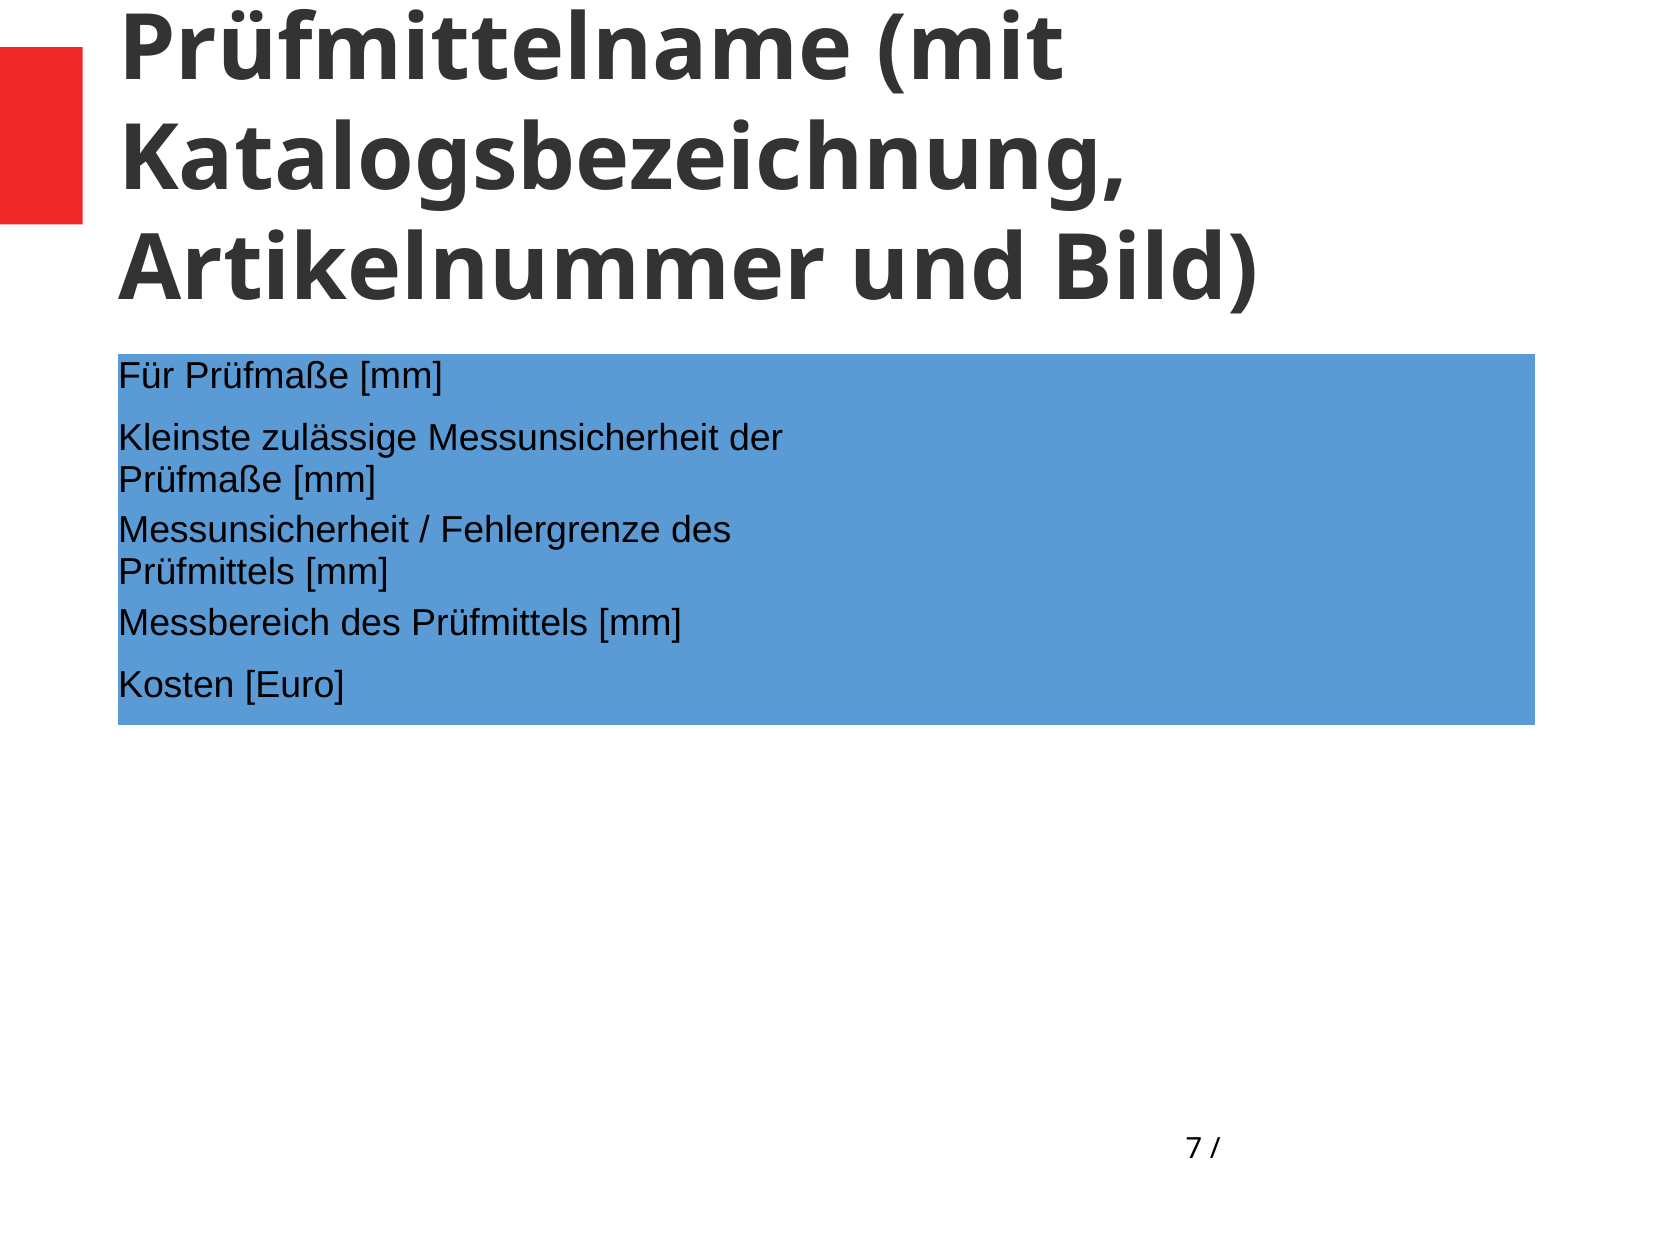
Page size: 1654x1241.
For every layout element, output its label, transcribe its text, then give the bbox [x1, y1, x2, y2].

title Prüfmittelname (mit Katalogsbezeichnung, Artikelnummer und Bild) [118, 0, 1571, 314]
table_cell Messunsicherheit / Fehlergrenze des Prüfmittels [mm] [118, 509, 827, 601]
table_cell [827, 601, 1535, 663]
table_cell Messbereich des Prüfmittels [mm] [118, 601, 827, 663]
table_header Für Prüfmaße [mm] [118, 354, 827, 416]
table_cell [827, 416, 1535, 509]
table_cell Kosten [Euro] [118, 663, 827, 725]
table_cell [827, 509, 1535, 601]
text_box / [1185, 1129, 1571, 1216]
table_header [827, 354, 1535, 416]
table_cell [827, 663, 1535, 725]
table_cell Kleinste zulässige Messunsicherheit der Prüfmaße [mm] [118, 416, 827, 509]
